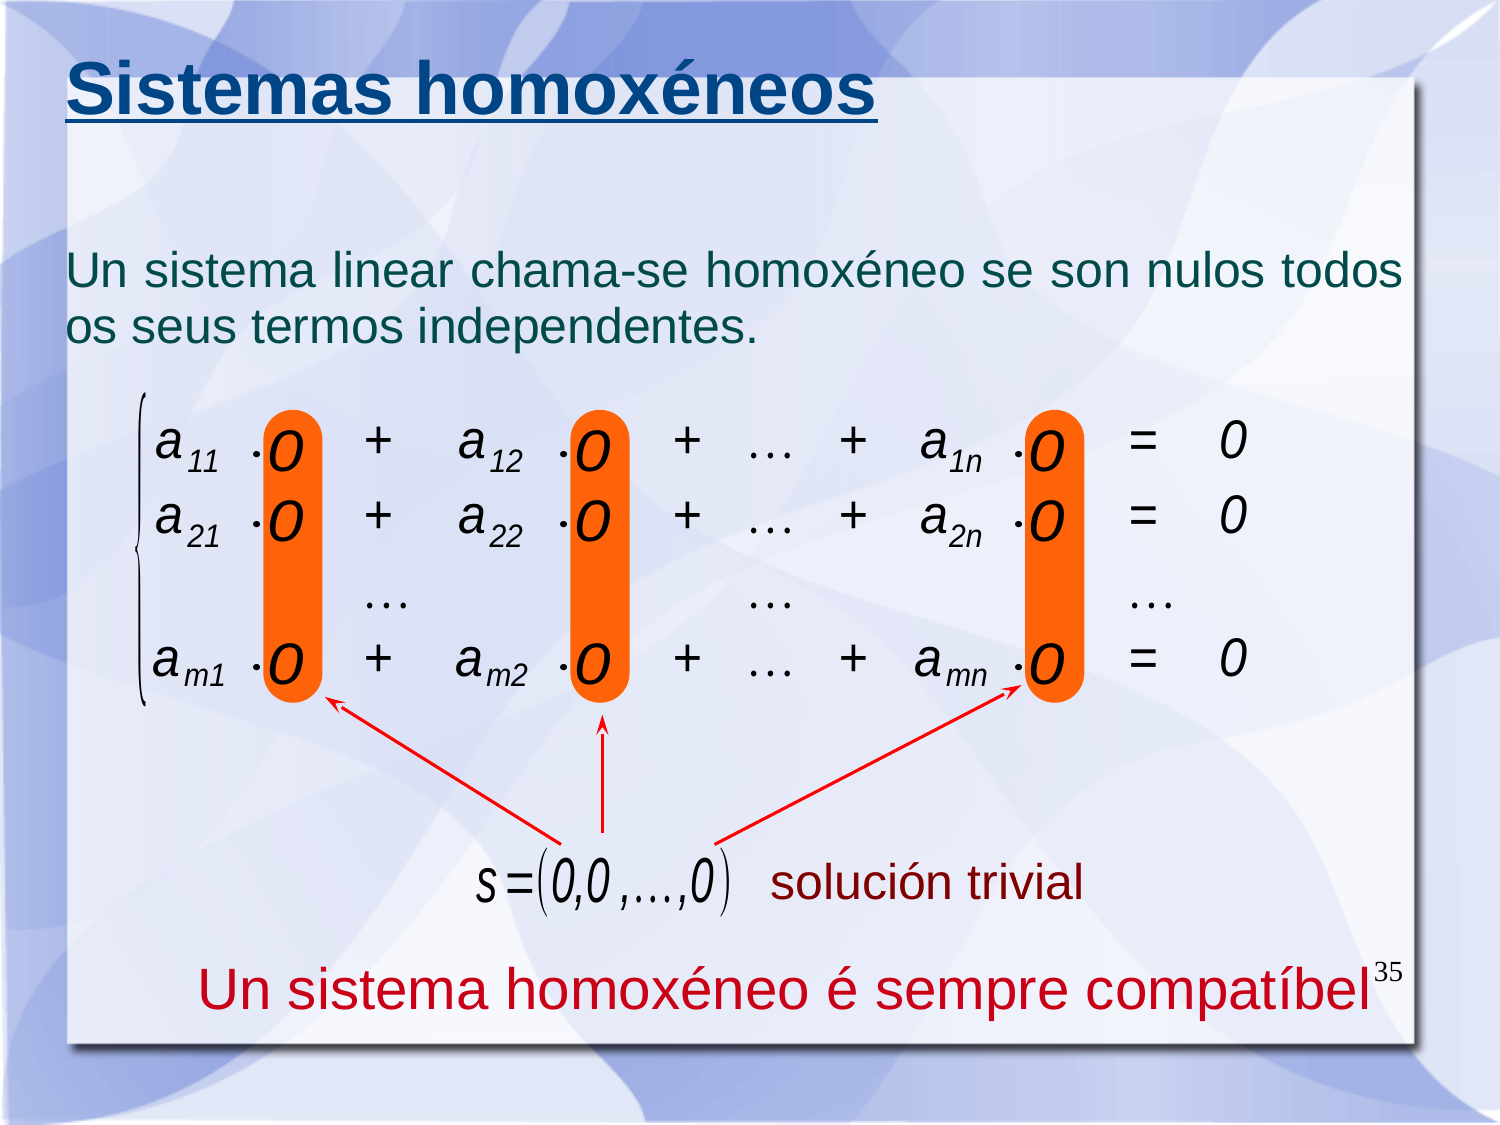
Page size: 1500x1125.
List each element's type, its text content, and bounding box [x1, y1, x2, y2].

text_box [586, 409, 614, 413]
chart [121, 391, 1265, 711]
text_box [1041, 409, 1068, 413]
text_box [1037, 697, 1073, 703]
list Un sistema linear chama-se homoxéneo se son nulos todos os seus termos independentes. [59, 236, 1441, 360]
text_box [275, 697, 311, 703]
text_box [279, 409, 307, 413]
text_box solución trivial [714, 842, 1141, 918]
chart [466, 842, 744, 920]
picture [0, 0, 1500, 1125]
title Sistemas homoxéneos [59, 29, 1441, 148]
text_box [582, 697, 618, 703]
text_box Un sistema homoxéneo é sempre compatíbel [182, 943, 1406, 1030]
